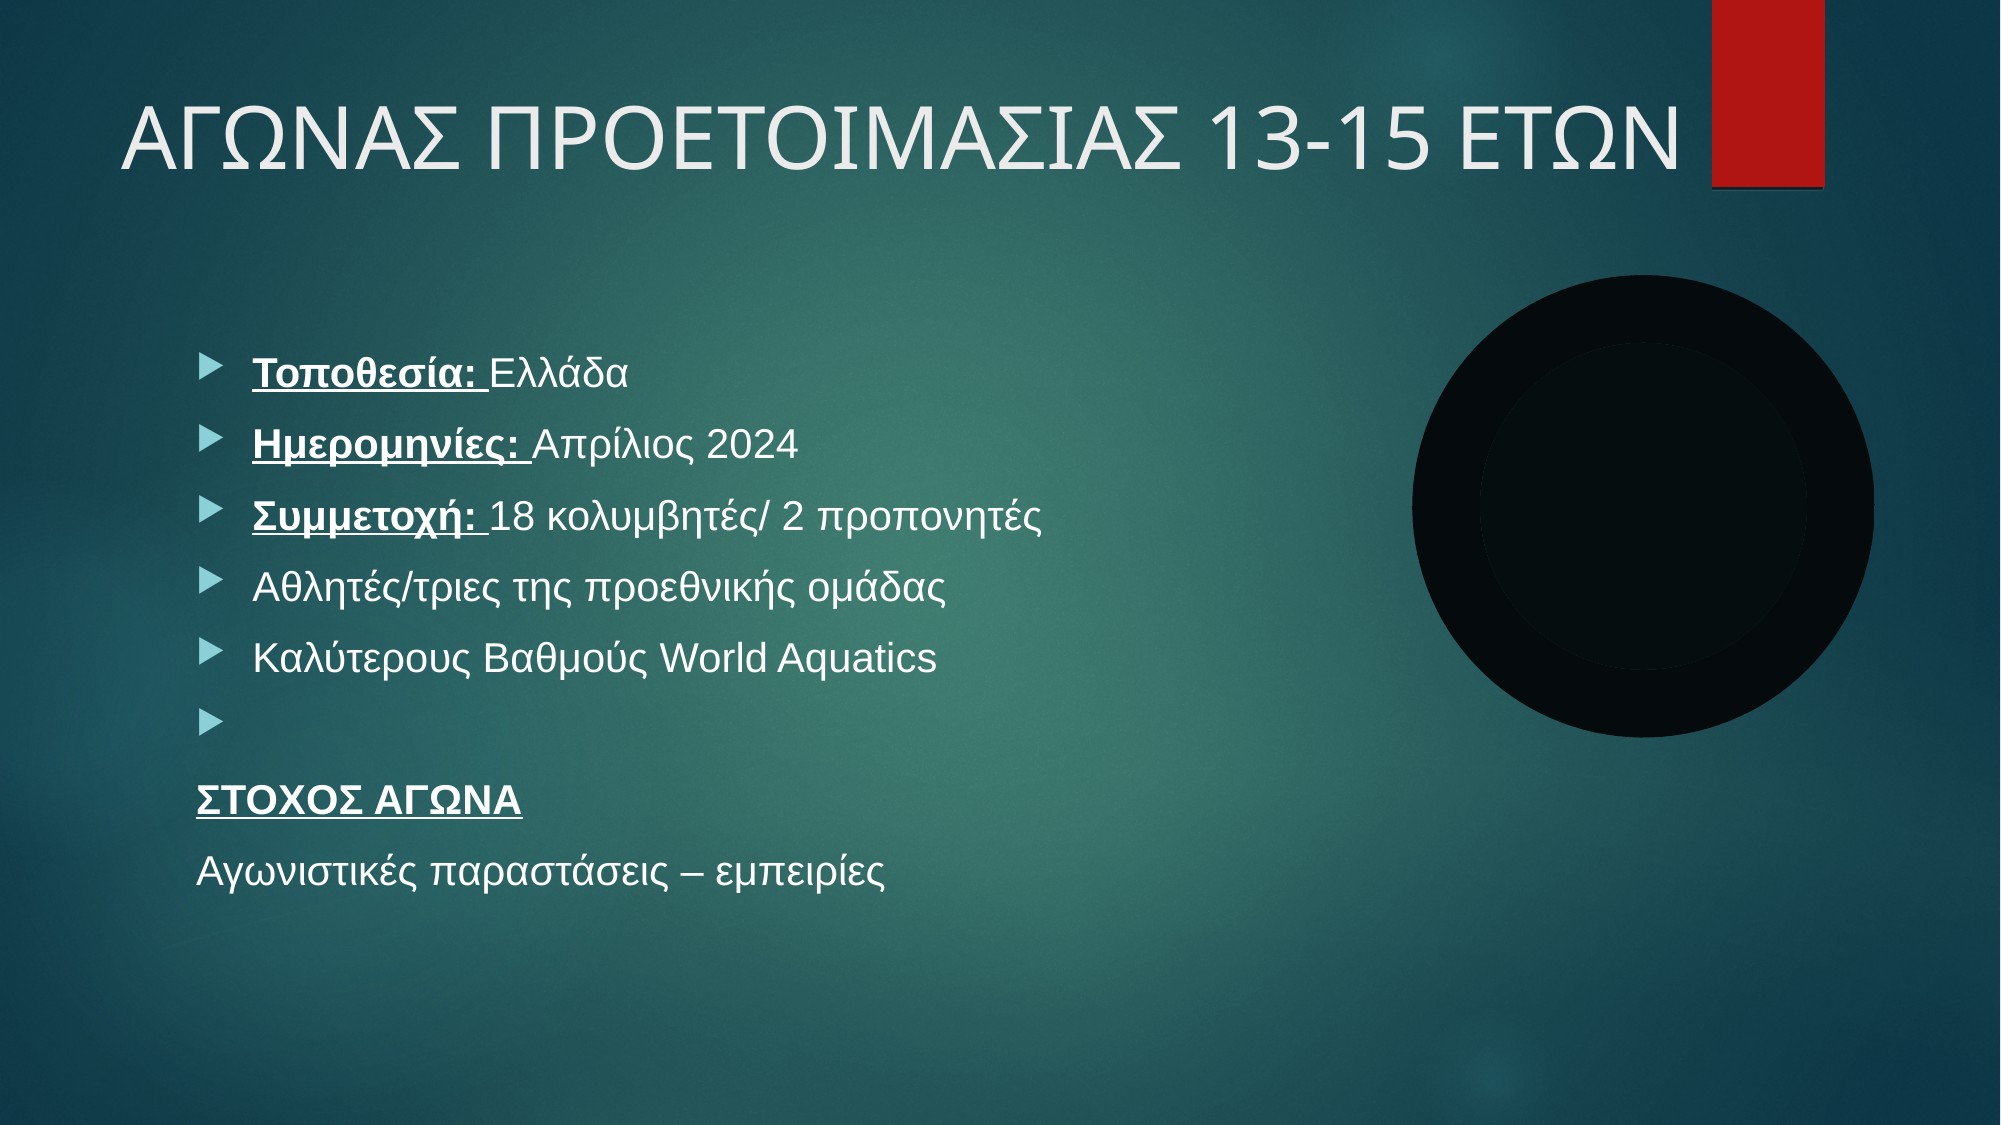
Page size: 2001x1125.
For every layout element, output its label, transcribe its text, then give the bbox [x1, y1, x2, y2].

title ΑΓΩΝΑΣ ΠΡΟΕΤΟΙΜΑΣΙΑΣ 13-15 ΕΤΩΝ [106, 74, 1713, 305]
list Τοποθεσία: Ελλάδα Ημερομηνίες: Απρίλιος 2024 Συμμετοχή: 18 κολυμβητές/ 2 προπονητές Αθλητές/τριες της προεθνικής ομάδας Καλύτερους Βαθμούς World Aquatics ΣΤΟΧΟΣ ΑΓΩΝΑ Αγωνιστικές παραστάσεις – εμπειρίες [181, 336, 1649, 1026]
